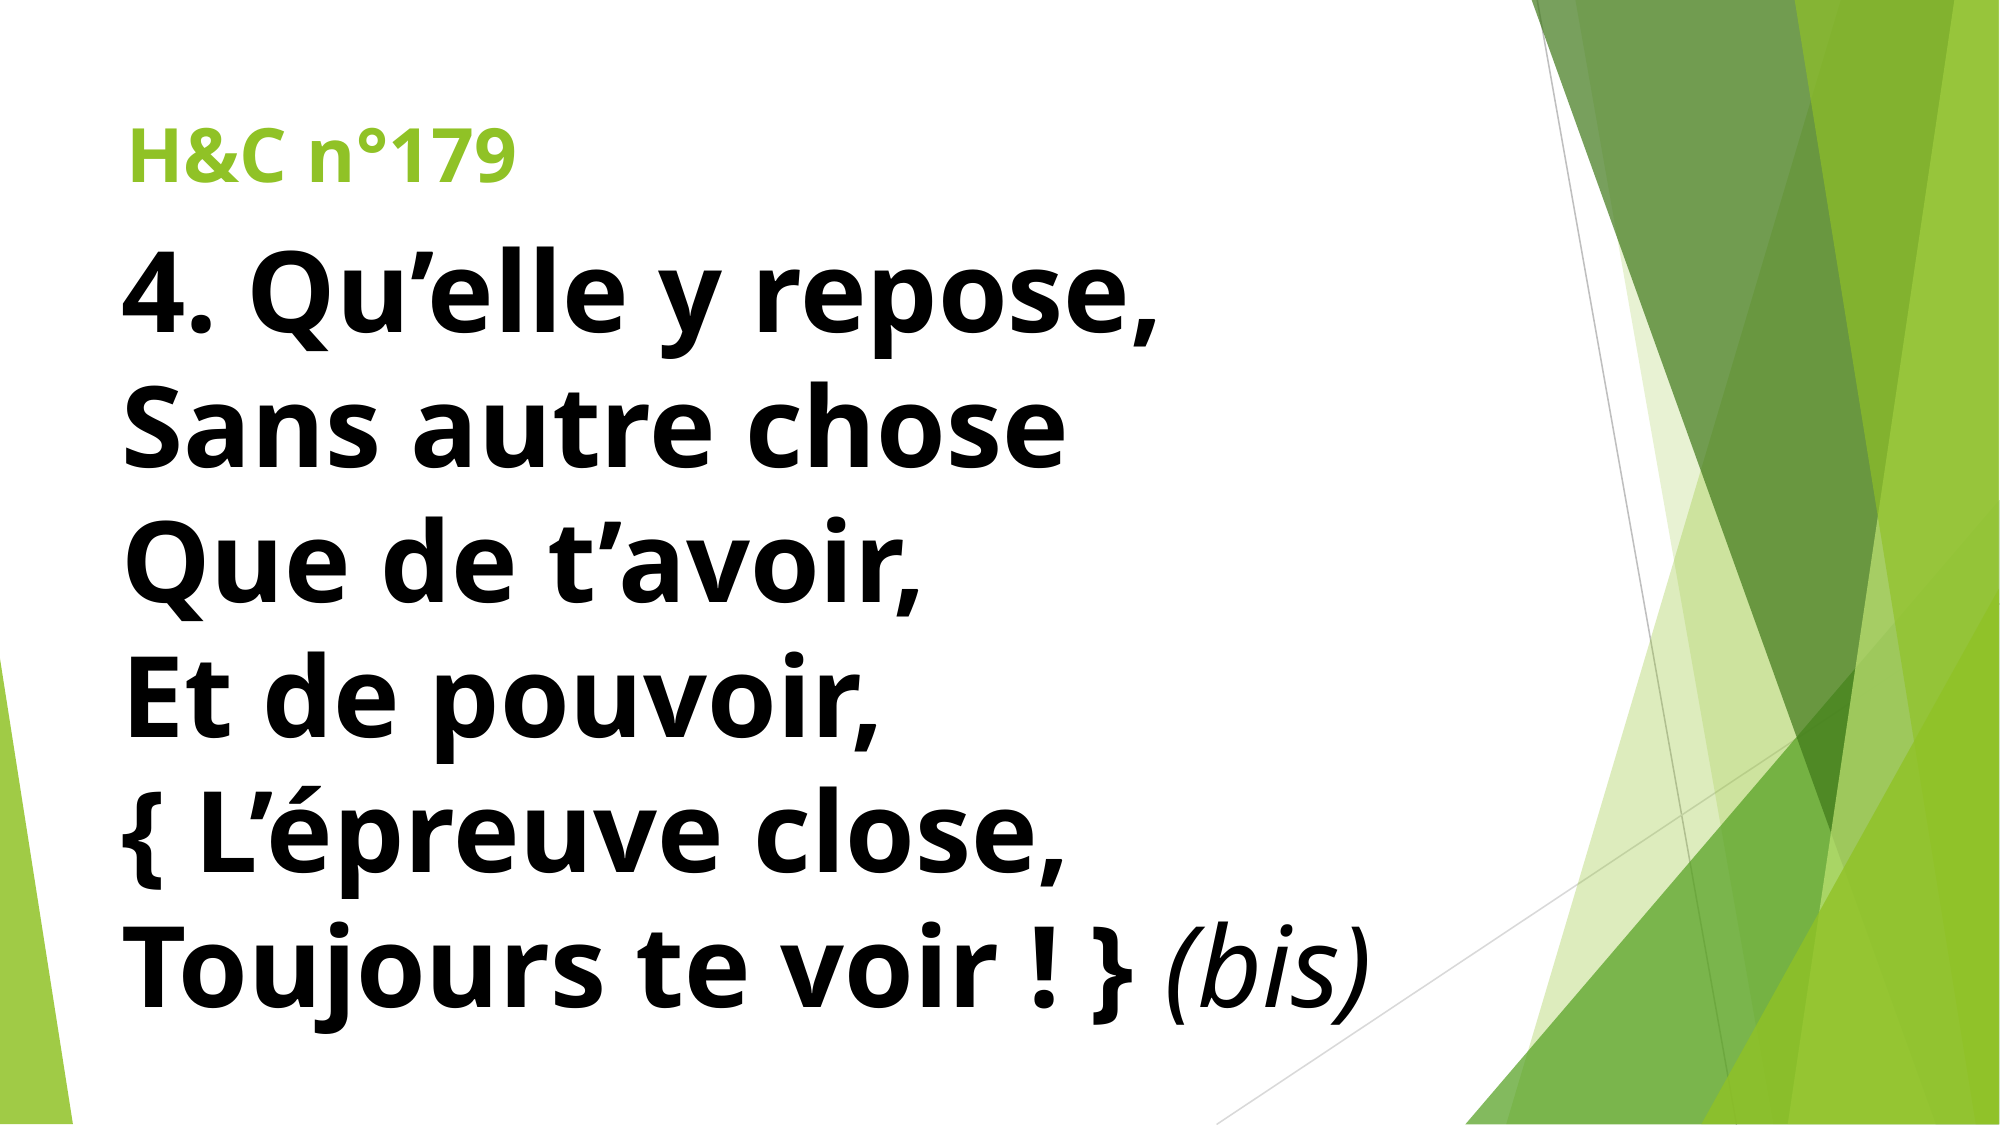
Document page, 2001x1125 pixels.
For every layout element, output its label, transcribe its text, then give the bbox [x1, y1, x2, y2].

text_box 4. Qu’elle y repose, Sans autre chose Que de t’avoir, Et de pouvoir, { L’épreuve close, Toujours te voir ! } (bis) [106, 212, 1961, 1074]
text_box H&C n°179 [111, 99, 1522, 212]
